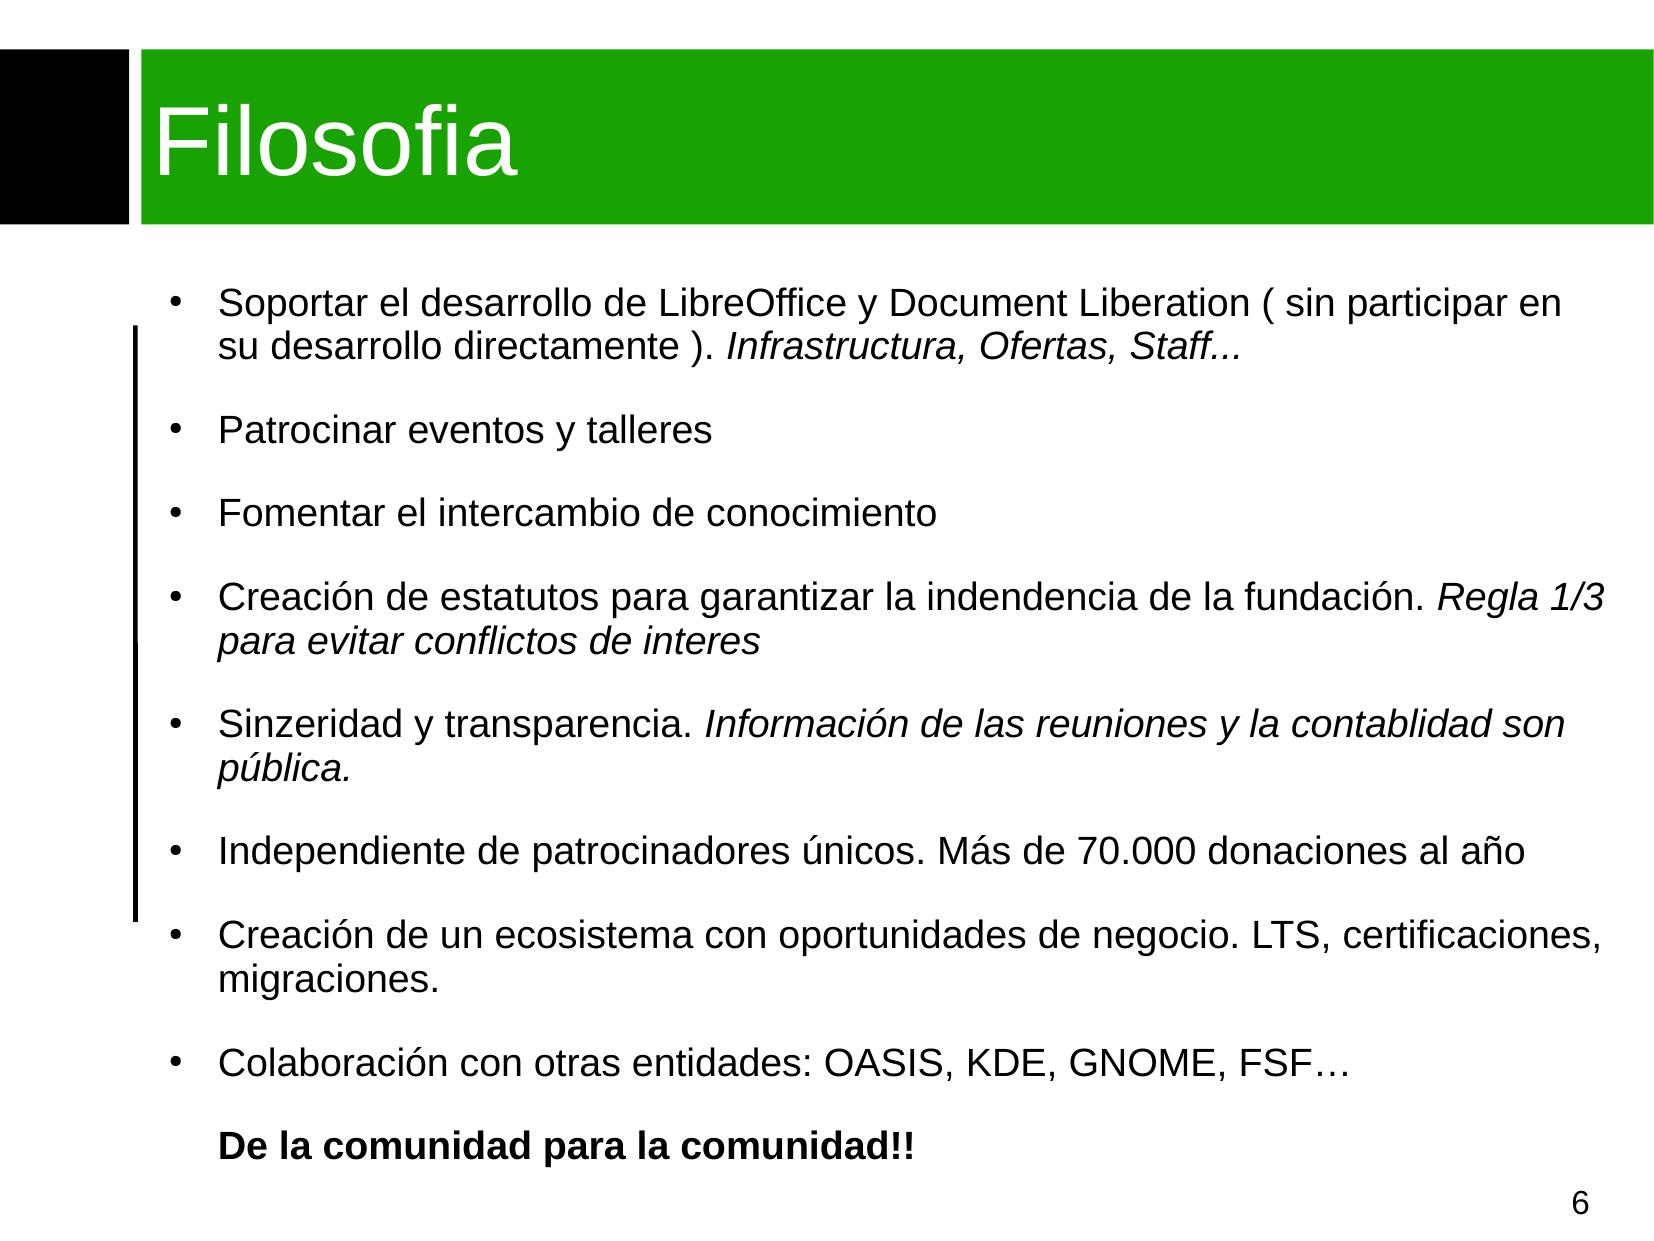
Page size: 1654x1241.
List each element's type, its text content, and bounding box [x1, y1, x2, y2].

title Filosofia [152, 72, 1654, 211]
list Soportar el desarrollo de LibreOffice y Document Liberation ( sin participar en su desarrollo directamente ). Infrastructura, Ofertas, Staff... Patrocinar eventos y talleres Fomentar el intercambio de conocimiento Creación de estatutos para garantizar la indendencia de la fundación. Regla 1/3 para evitar conflictos de interes Sinzeridad y transparencia. Información de las reuniones y la contablidad son pública. Independiente de patrocinadores únicos. Más de 70.000 donaciones al año Creación de un ecosistema con oportunidades de negocio. LTS, certificaciones, migraciones. Colaboración con otras entidades: OASIS, KDE, GNOME, FSF… De la comunidad para la comunidad!! [152, 280, 1607, 1170]
